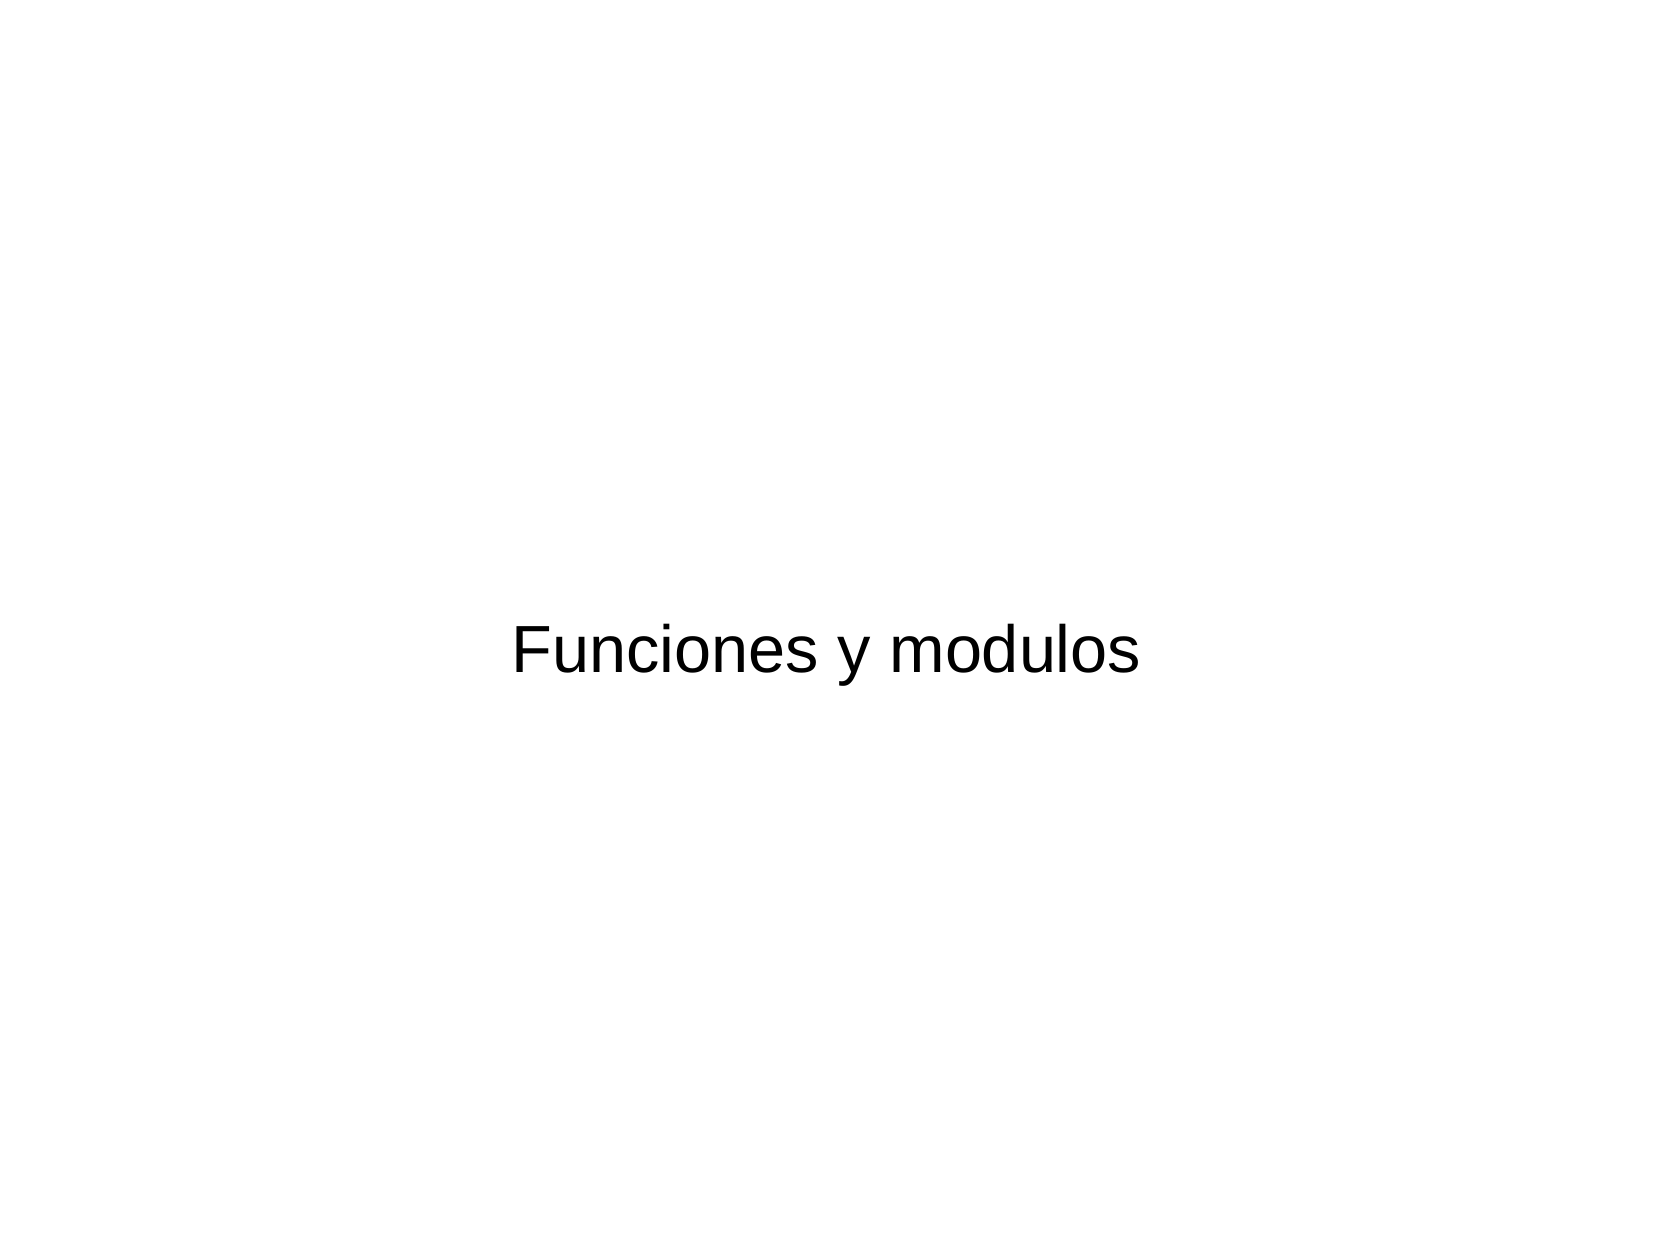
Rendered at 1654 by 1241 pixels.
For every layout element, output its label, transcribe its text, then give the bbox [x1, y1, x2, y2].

subtitle Funciones y modulos [82, 290, 1571, 1010]
